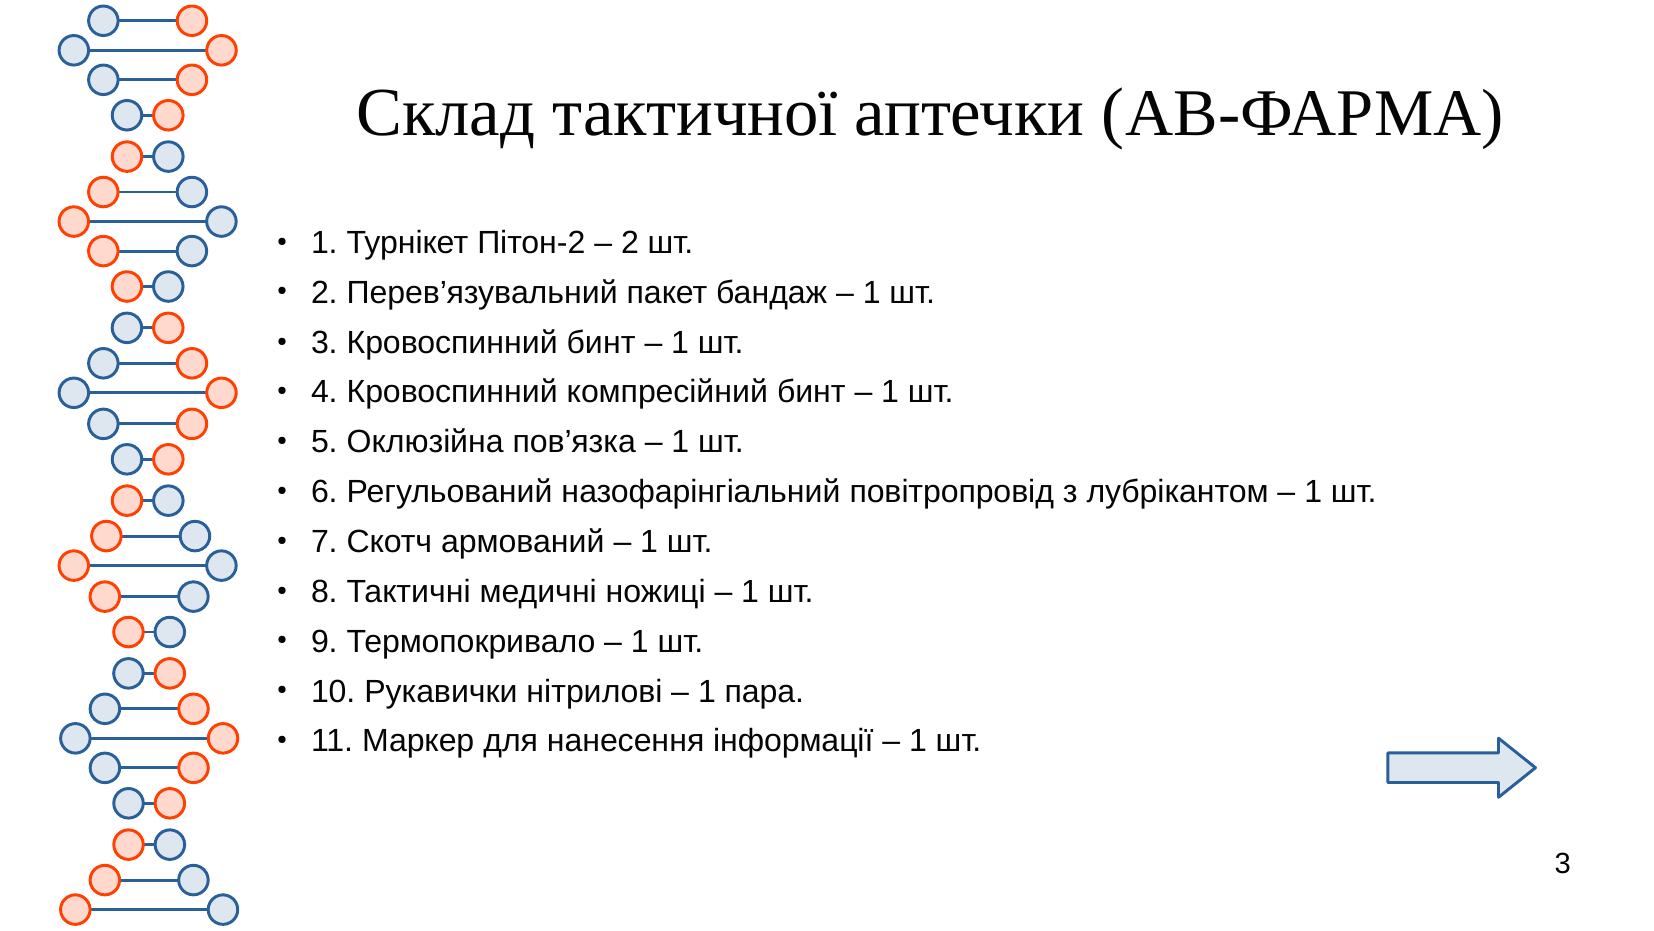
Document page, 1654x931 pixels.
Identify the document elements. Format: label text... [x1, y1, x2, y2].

title Склад тактичної аптечки (АВ-ФАРМА) [265, 35, 1595, 189]
text_box [1387, 738, 1536, 798]
list 1. Турнікет Пітон-2 – 2 шт. 2. Перев’язувальний пакет бандаж – 1 шт. 3. Кровоспинний бинт – 1 шт. 4. Кровоспинний компресійний бинт – 1 шт. 5. Оклюзійна пов’язка – 1 шт. 6. Регульований назофарінгіальний повітропровід з лубрікантом – 1 шт. 7. Скотч армований – 1 шт. 8. Тактичні медичні ножиці – 1 шт. 9. Термопокривало – 1 шт. 10. Рукавички нітрилові – 1 пара. 11. Маркер для нанесення інформації – 1 шт. [265, 224, 1595, 764]
